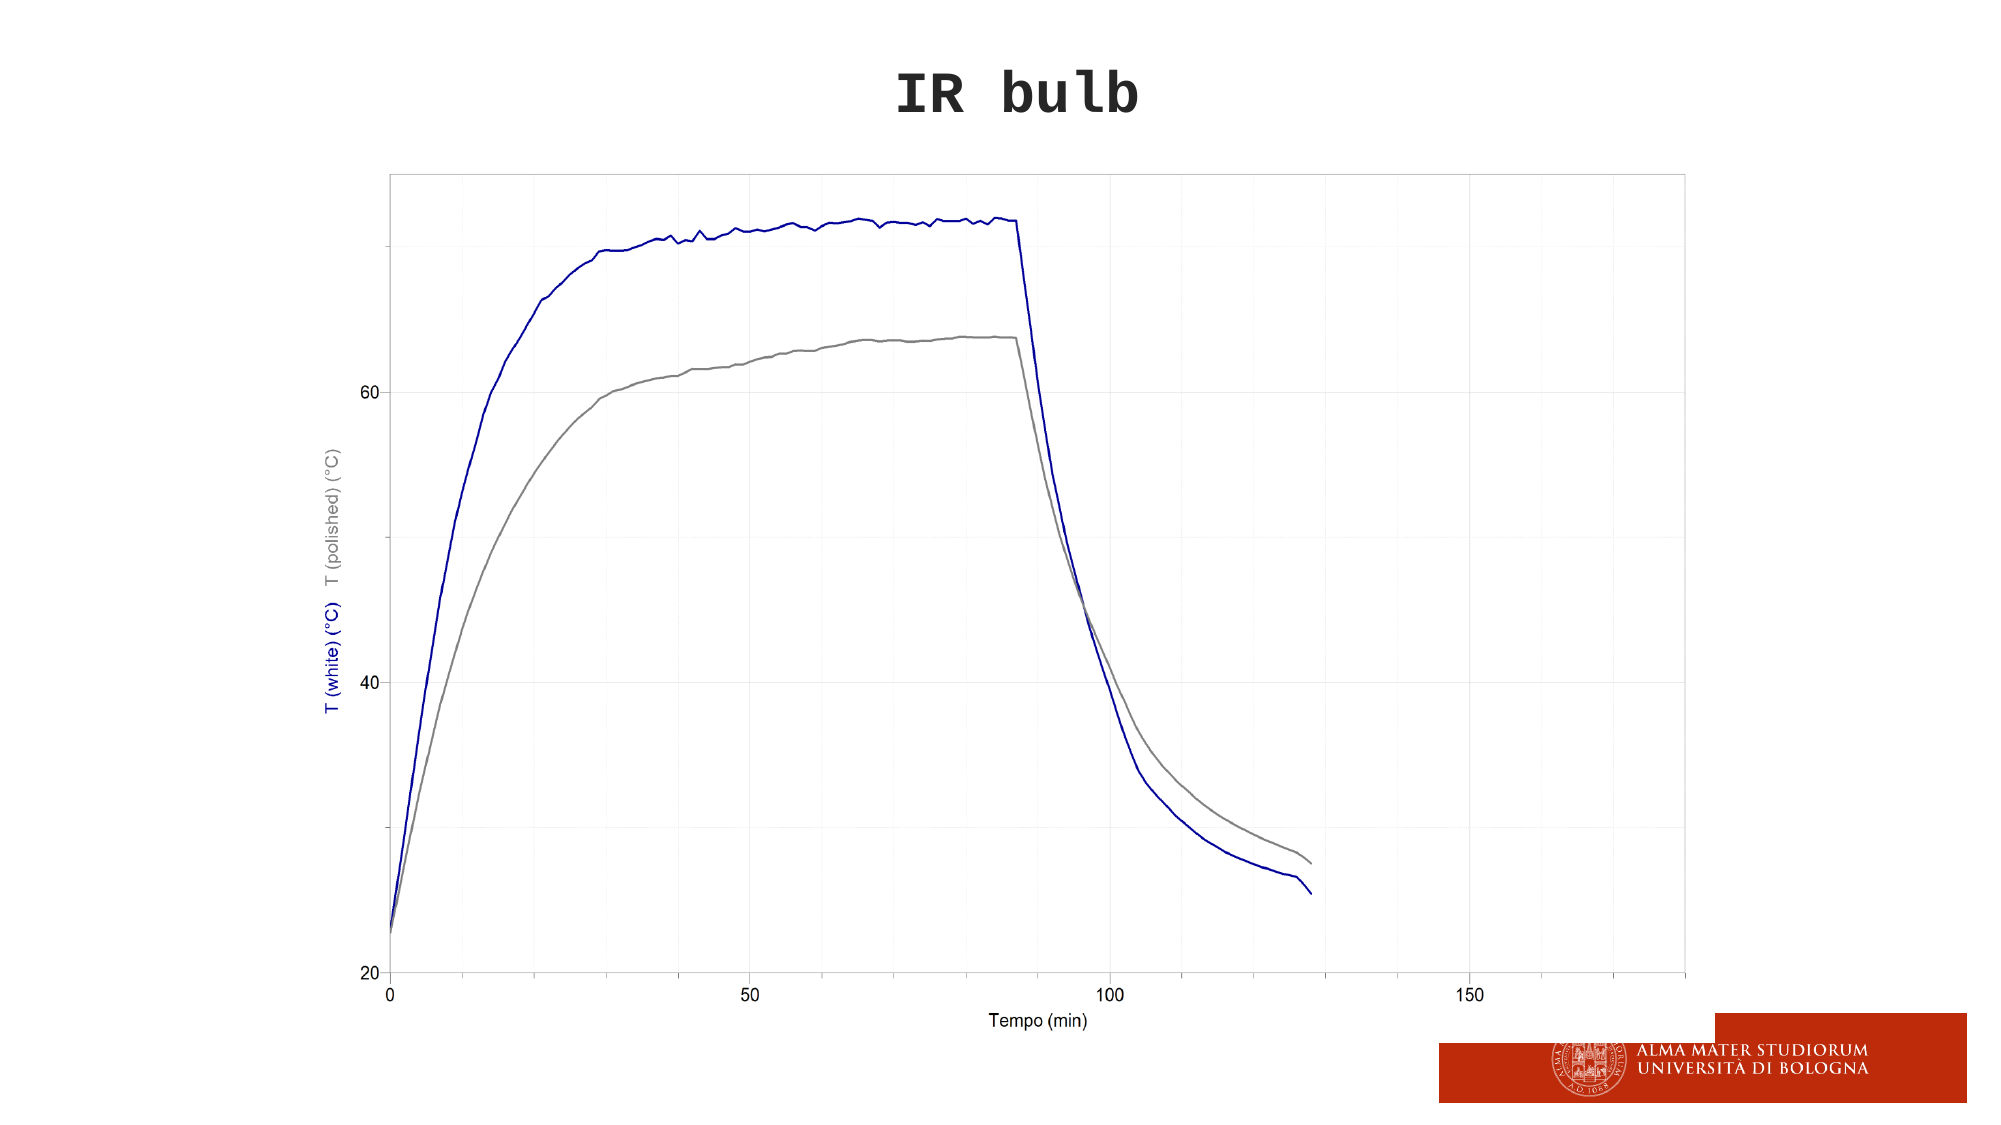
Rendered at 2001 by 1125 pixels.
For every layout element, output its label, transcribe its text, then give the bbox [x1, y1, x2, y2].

picture [308, 152, 1715, 1043]
text_box IR bulb [554, 46, 1481, 134]
